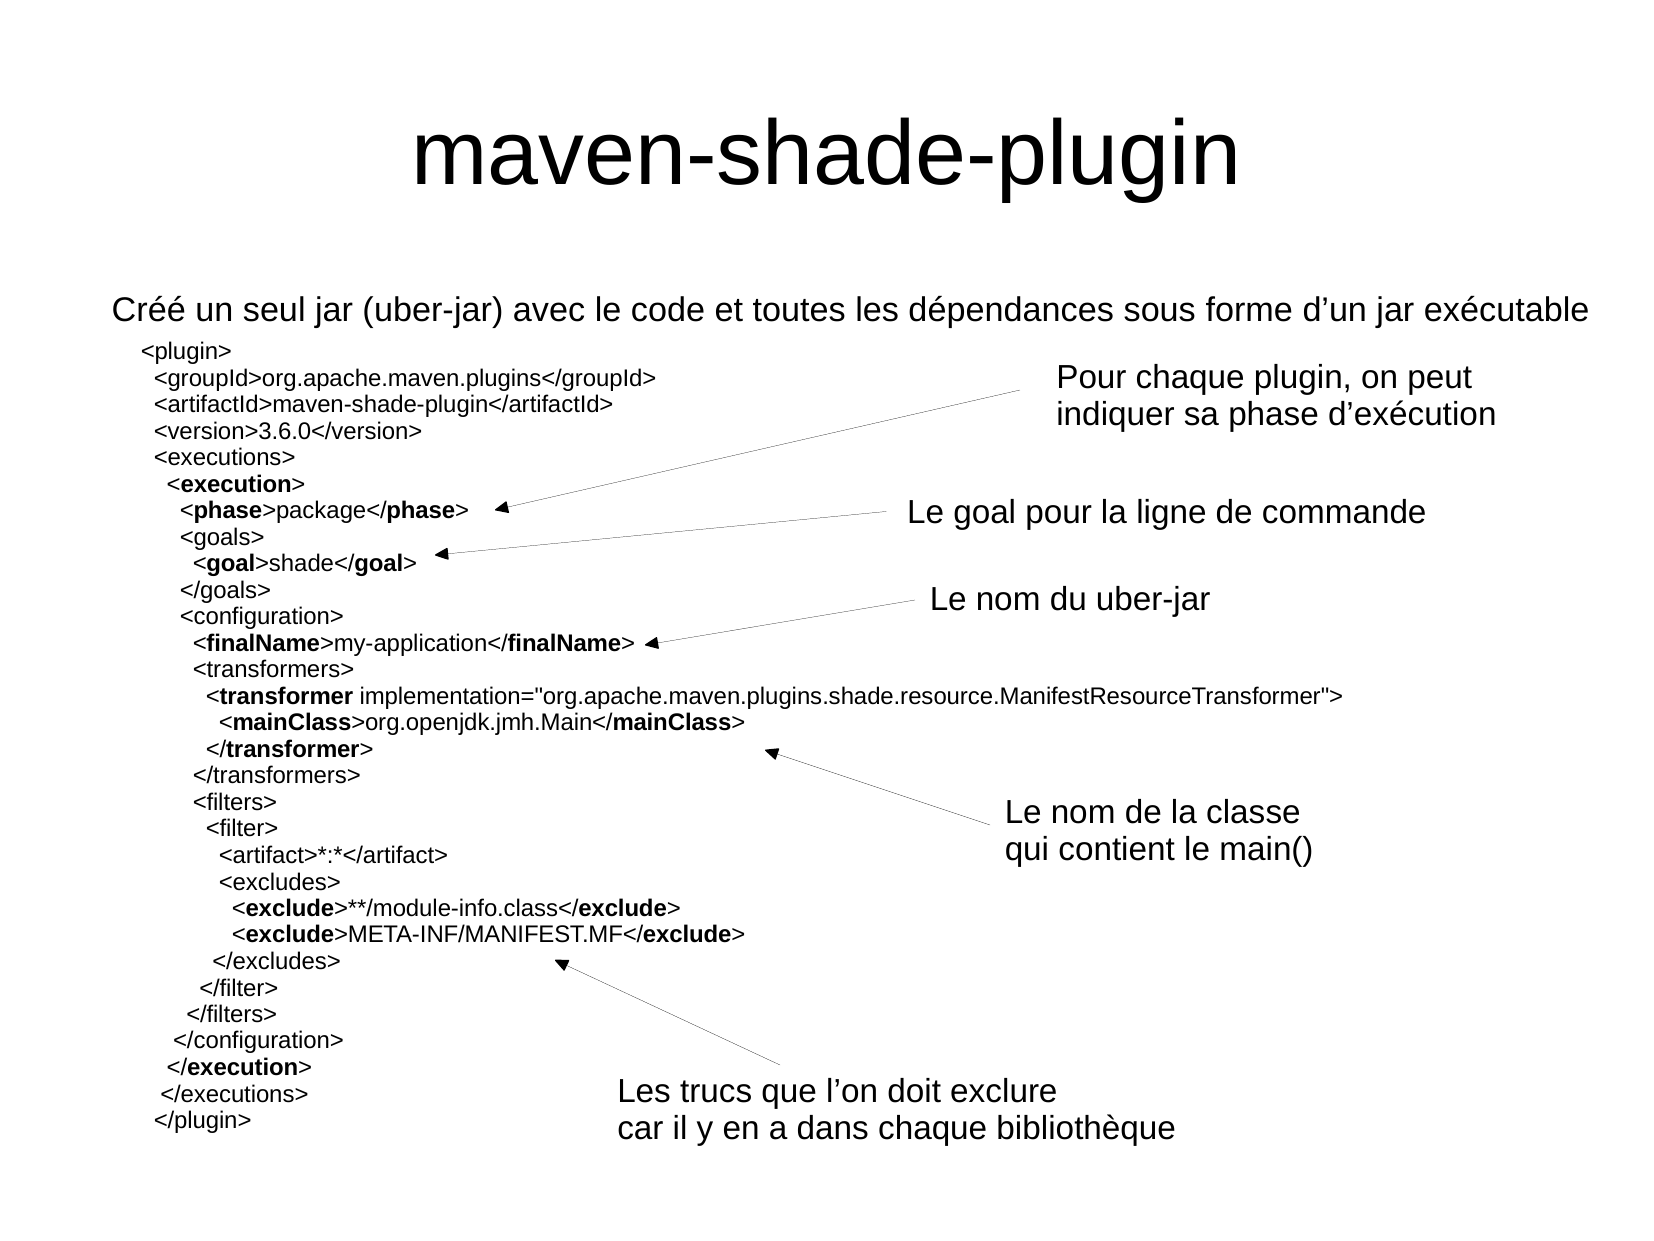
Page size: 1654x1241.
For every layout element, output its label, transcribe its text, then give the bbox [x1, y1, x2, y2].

text_box Le nom du uber-jar [915, 573, 1226, 626]
title maven-shade-plugin [82, 49, 1571, 257]
text_box Pour chaque plugin, on peut indiquer sa phase d’exécution [1041, 351, 1513, 441]
list Créé un seul jar (uber-jar) avec le code et toutes les dépendances sous forme d’un jar exécutable <plugin> <groupId>org.apache.maven.plugins</groupId> <artifactId>maven-shade-plugin</artifactId> <version>3.6.0</version> <executions> <execution> <phase>package</phase> <goals> <goal>shade</goal> </goals> <configuration> <finalName>my-application</finalName> <transformers> <transformer implementation="org.apache.maven.plugins.shade.resource.ManifestResourceTransformer"> <mainClass>org.openjdk.jmh.Main</mainClass> </transformer> </transformers> <filters> <filter> <artifact>*:*</artifact> <excludes> <exclude>**/module-info.class</exclude> <exclude>META-INF/MANIFEST.MF</exclude> </excludes> </filter> </filters> </configuration> </execution> </executions> </plugin> [82, 290, 1591, 1201]
text_box Le nom de la classe qui contient le main() [990, 785, 1329, 875]
text_box Le goal pour la ligne de commande [892, 486, 1443, 539]
text_box Les trucs que l’on doit exclure car il y en a dans chaque bibliothèque [602, 1065, 1192, 1154]
